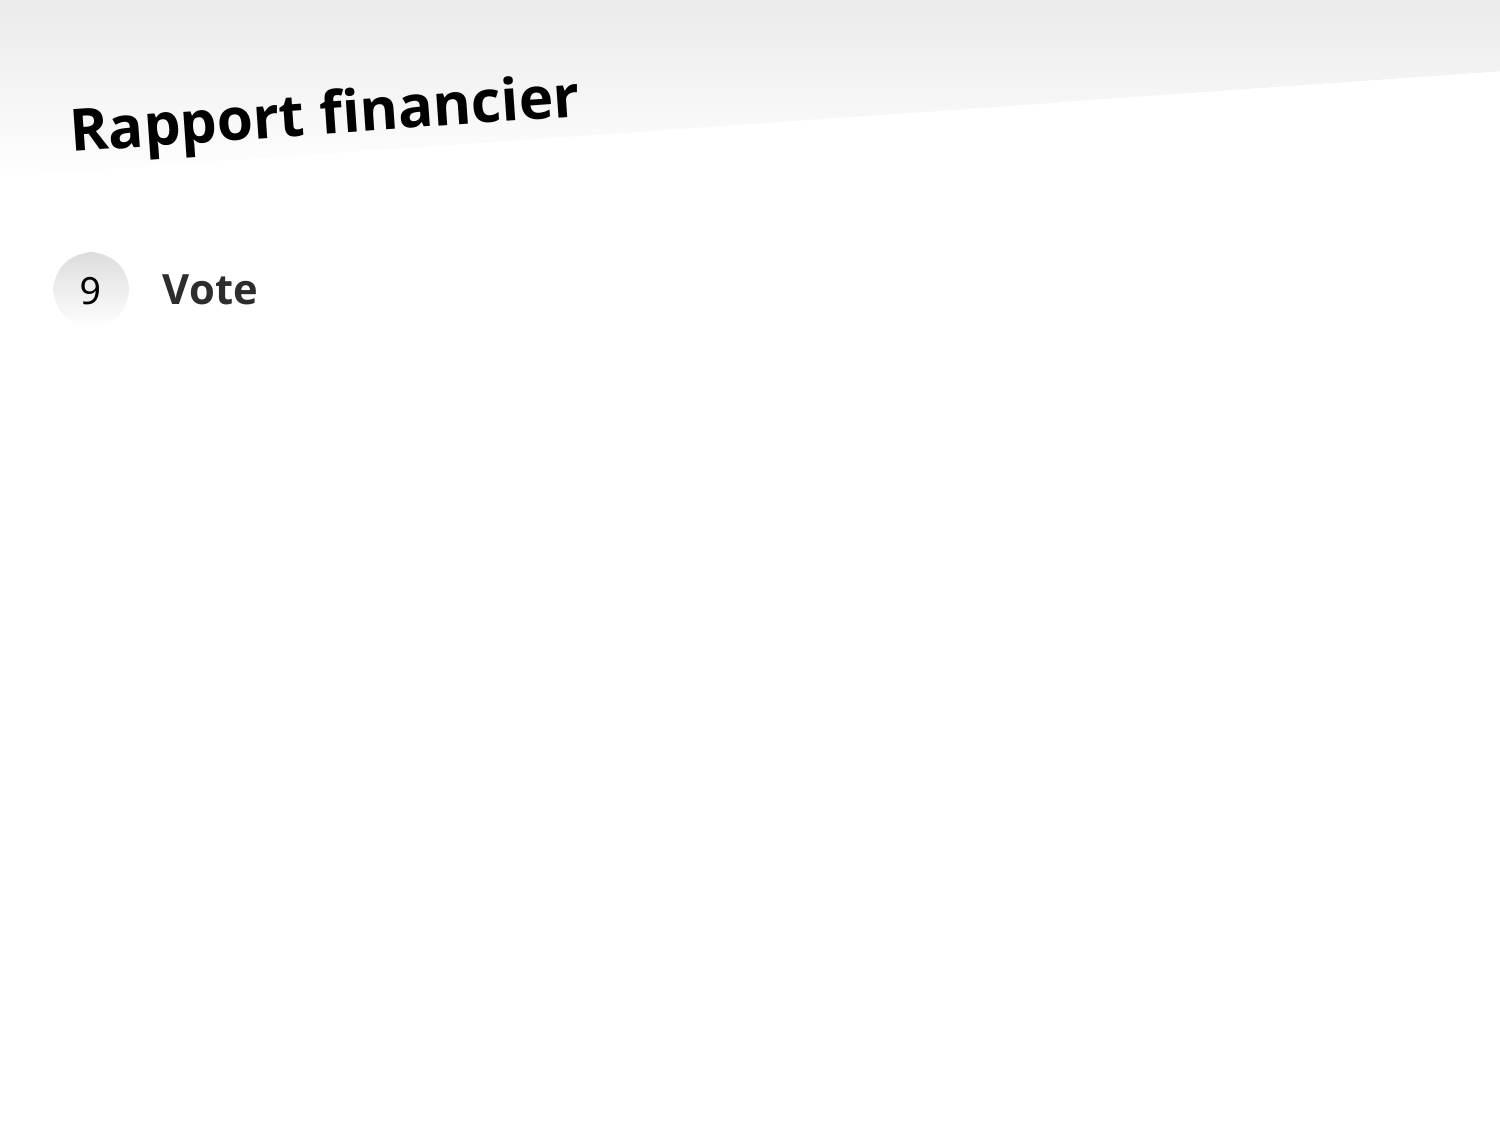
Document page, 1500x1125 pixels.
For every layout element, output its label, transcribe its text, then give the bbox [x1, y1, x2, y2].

text_box [73, 252, 109, 258]
text_box 5 [64, 271, 126, 276]
text_box Vote [64, 262, 124, 271]
text_box 9 [64, 259, 129, 264]
